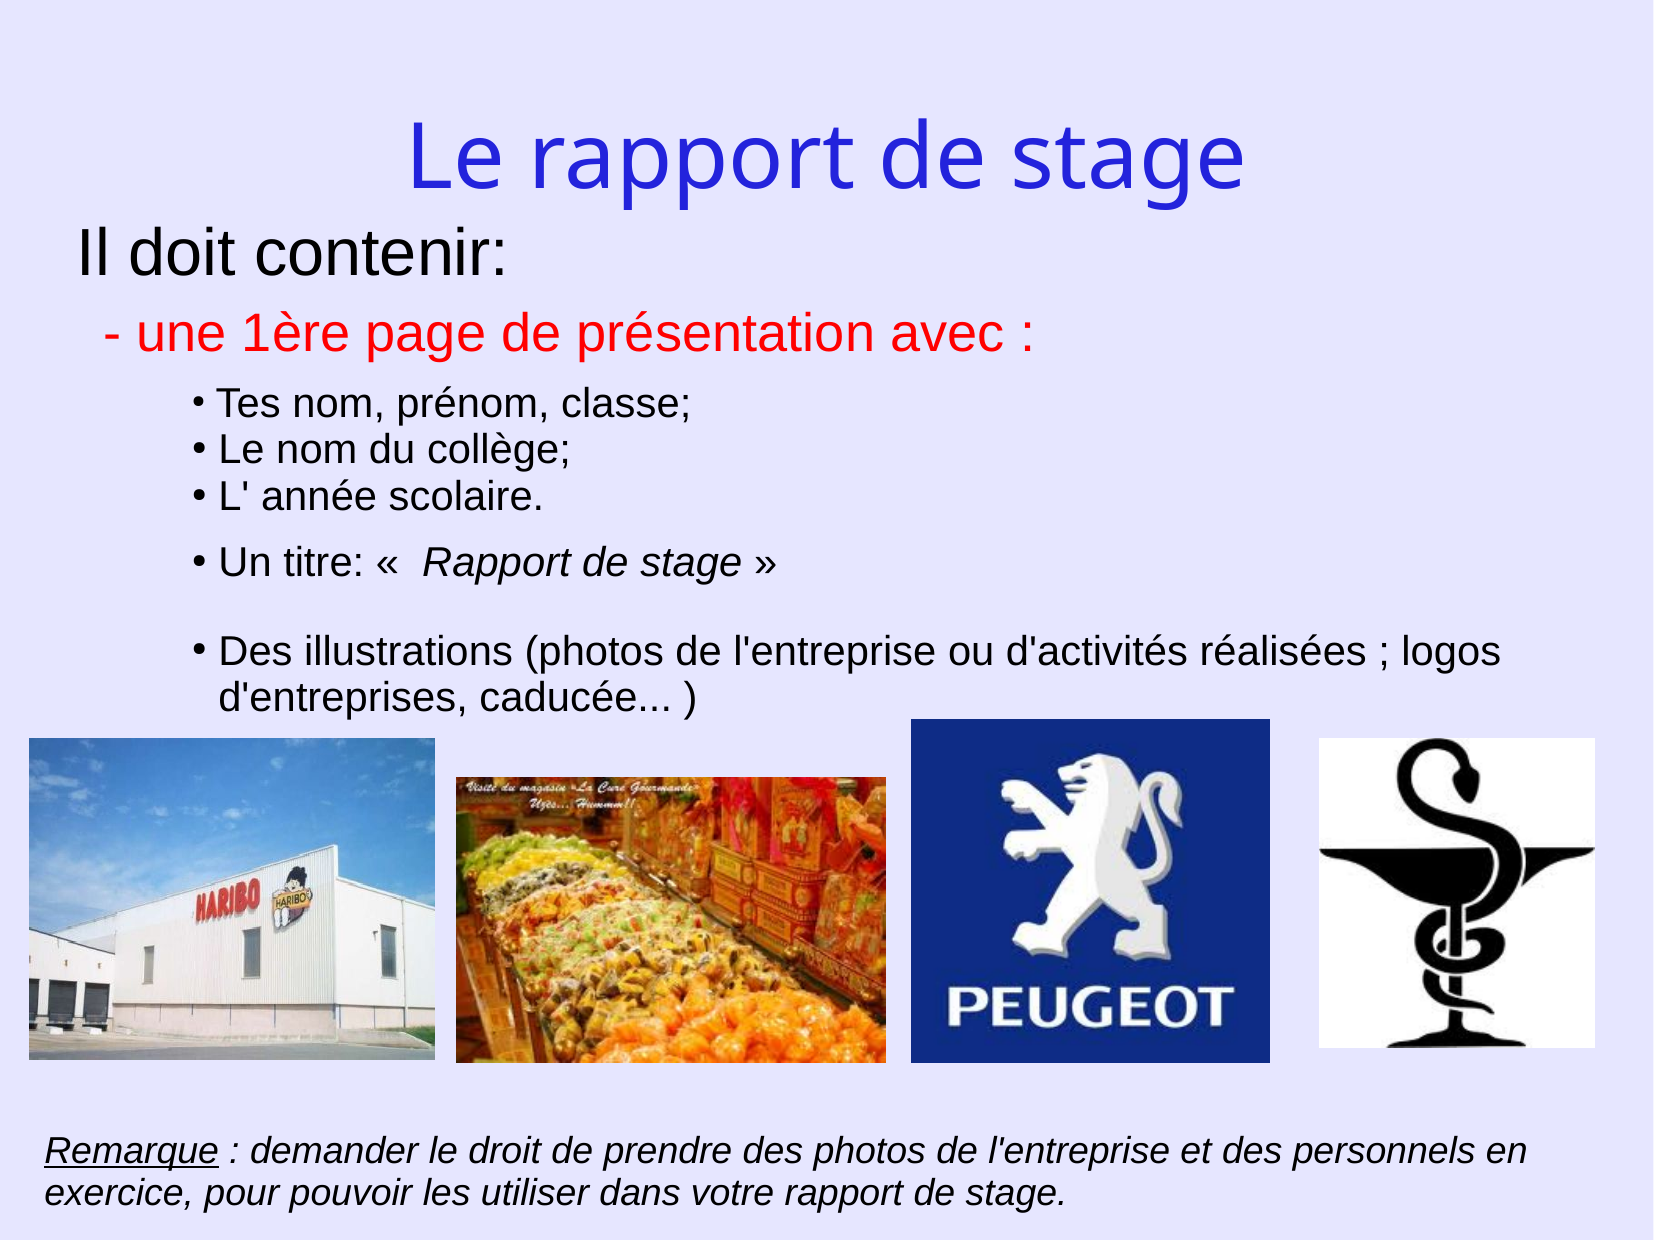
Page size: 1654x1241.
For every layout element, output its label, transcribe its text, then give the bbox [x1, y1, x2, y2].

text_box - une 1ère page de présentation avec : [88, 295, 1211, 371]
subtitle Il doit contenir: [76, 208, 1565, 296]
title Le rapport de stage [82, 49, 1571, 257]
picture [1319, 738, 1595, 1048]
text_box Un titre: « Rapport de stage » [177, 531, 1034, 594]
text_box Tes nom, prénom, classe; Le nom du collège; L' année scolaire. [177, 372, 916, 528]
picture [911, 719, 1270, 1063]
picture [29, 738, 435, 1060]
text_box Des illustrations (photos de l'entreprise ou d'activités réalisées ; logos d'entreprises, caducée... ) [177, 620, 1565, 729]
picture [456, 777, 886, 1063]
text_box Remarque : demander le droit de prendre des photos de l'entreprise et des personnels en exercice, pour pouvoir les utiliser dans votre rapport de stage. [29, 1122, 1595, 1221]
